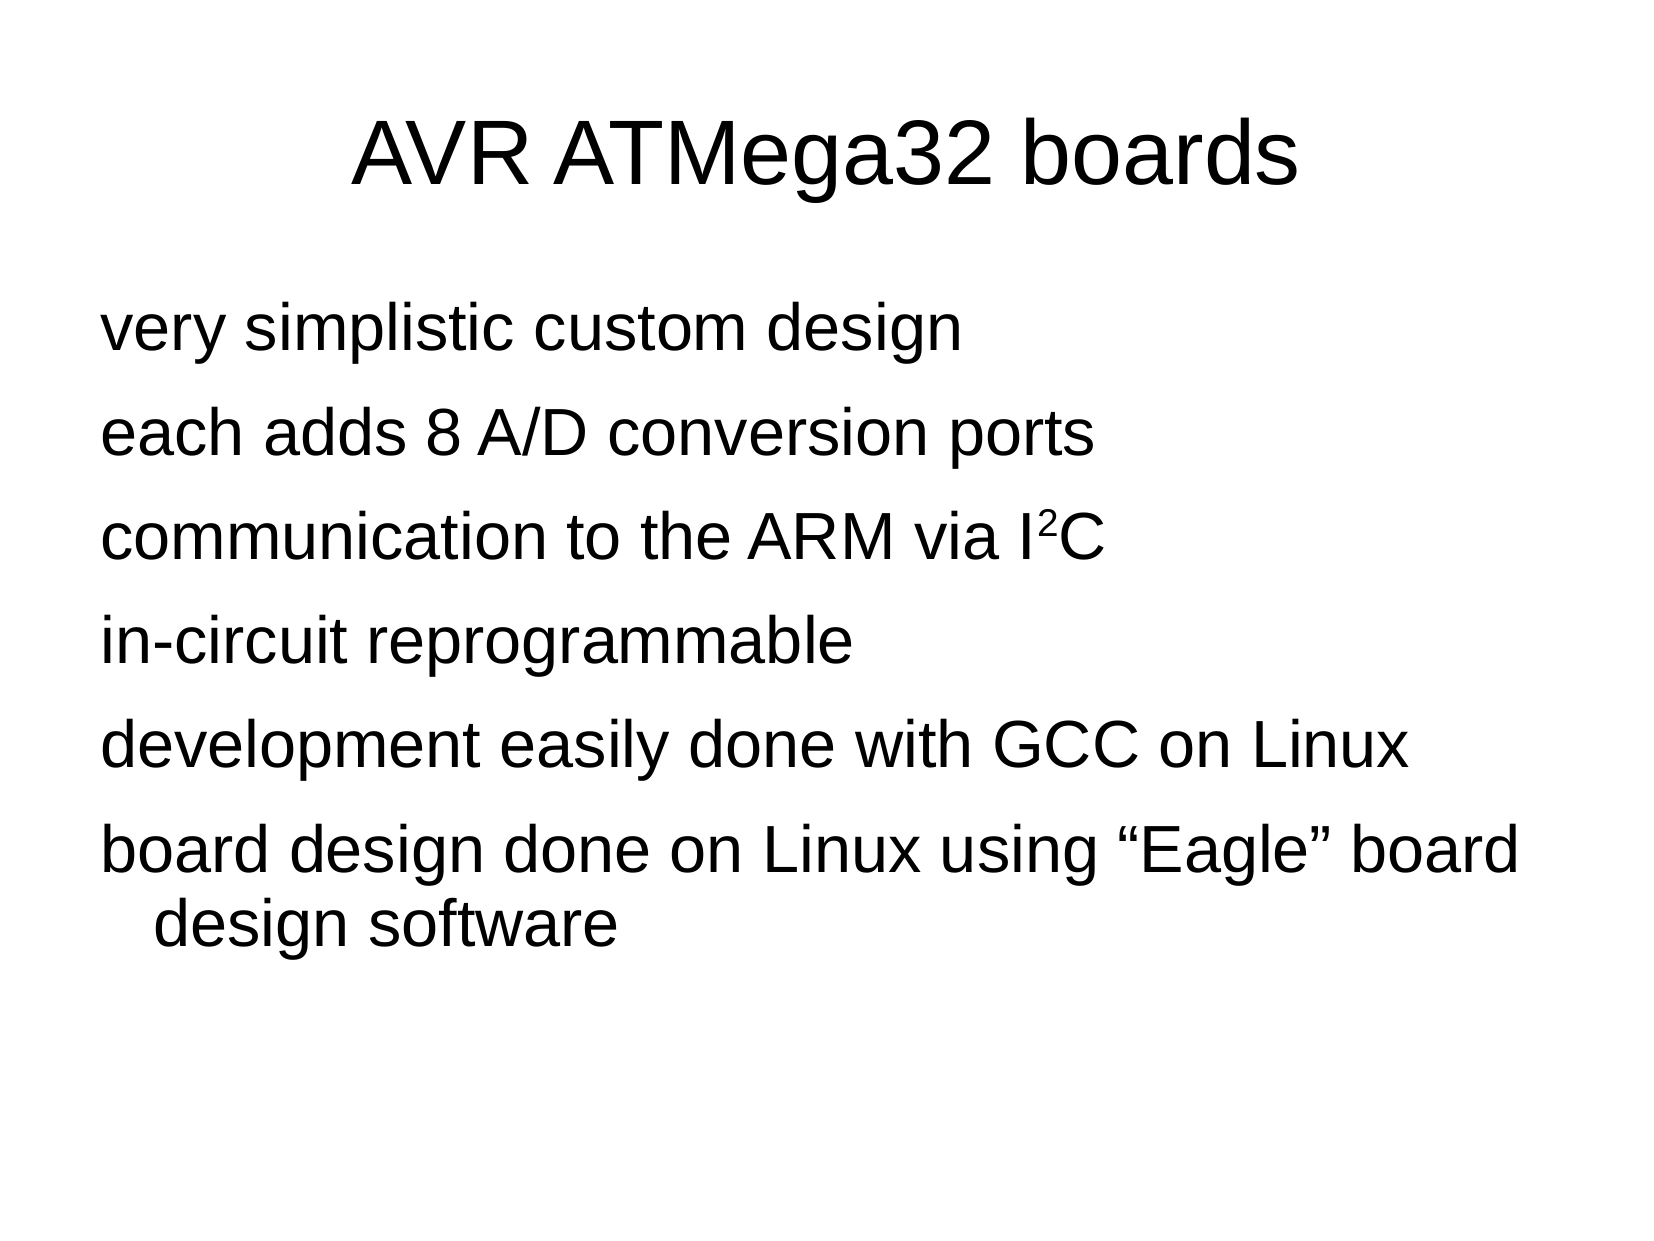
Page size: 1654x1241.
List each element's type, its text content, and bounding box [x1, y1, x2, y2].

title AVR ATMega32 boards [82, 49, 1571, 257]
list very simplistic custom design each adds 8 A/D conversion ports communication to the ARM via I2C in-circuit reprogrammable development easily done with GCC on Linux board design done on Linux using “Eagle” board design software [82, 290, 1571, 1133]
